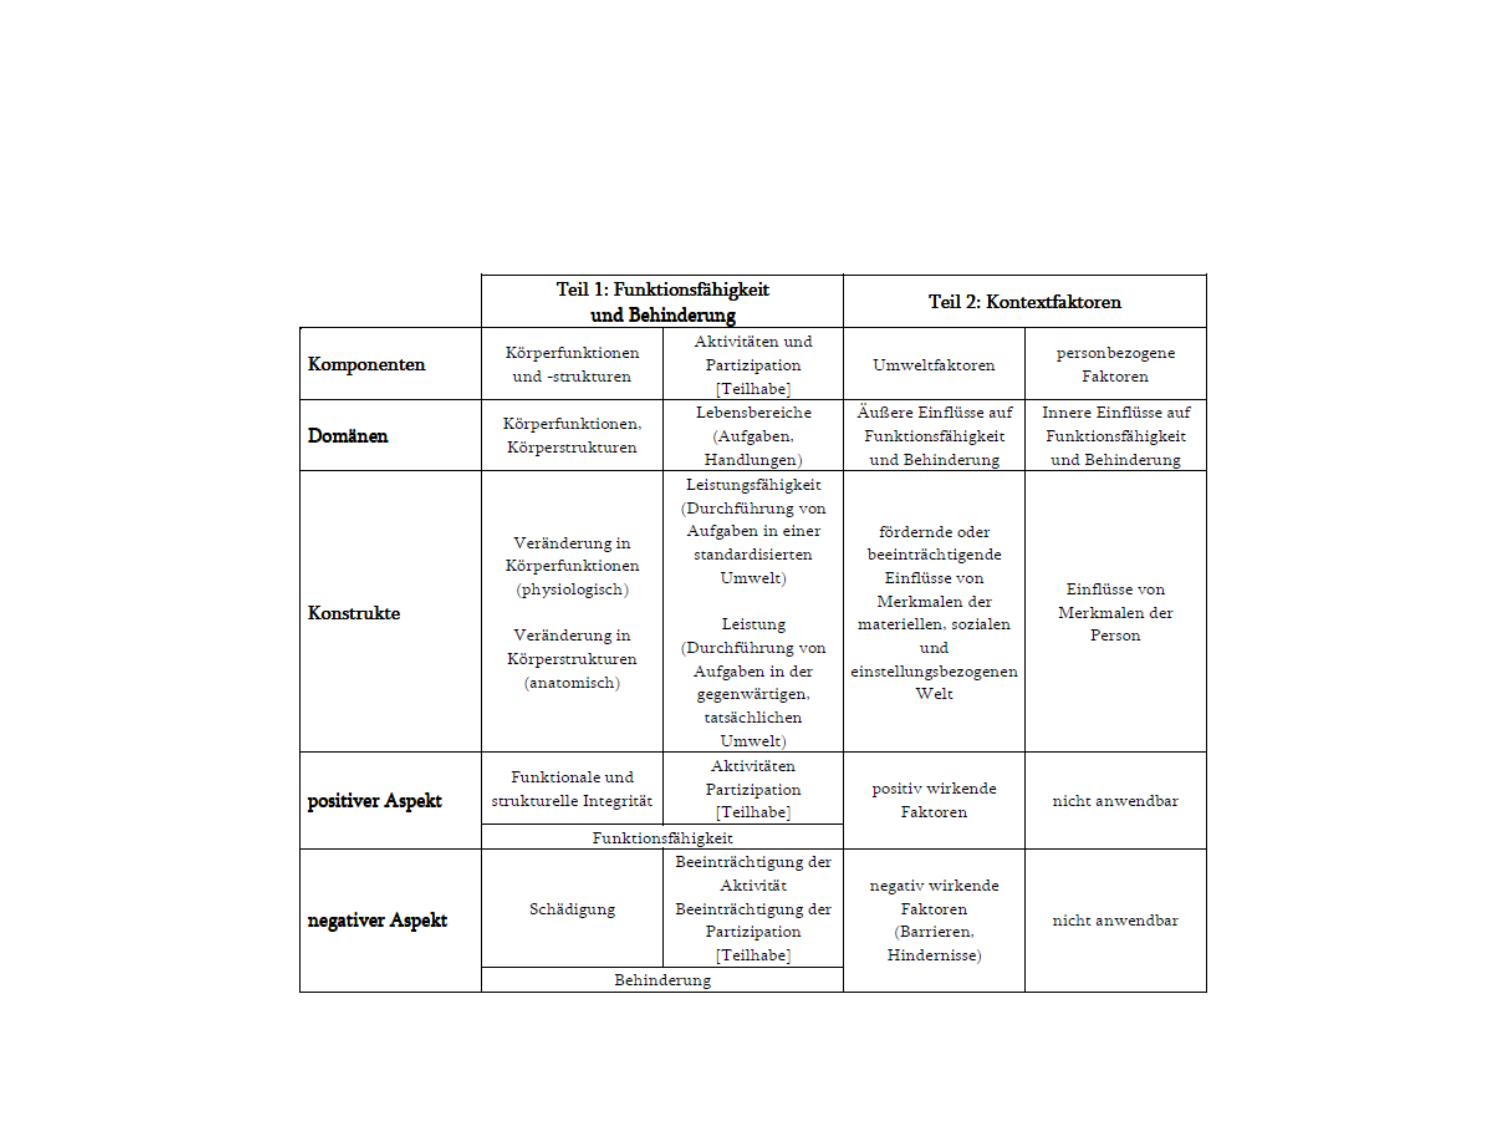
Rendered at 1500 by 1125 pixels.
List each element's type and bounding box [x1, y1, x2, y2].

picture [284, 262, 1216, 1005]
